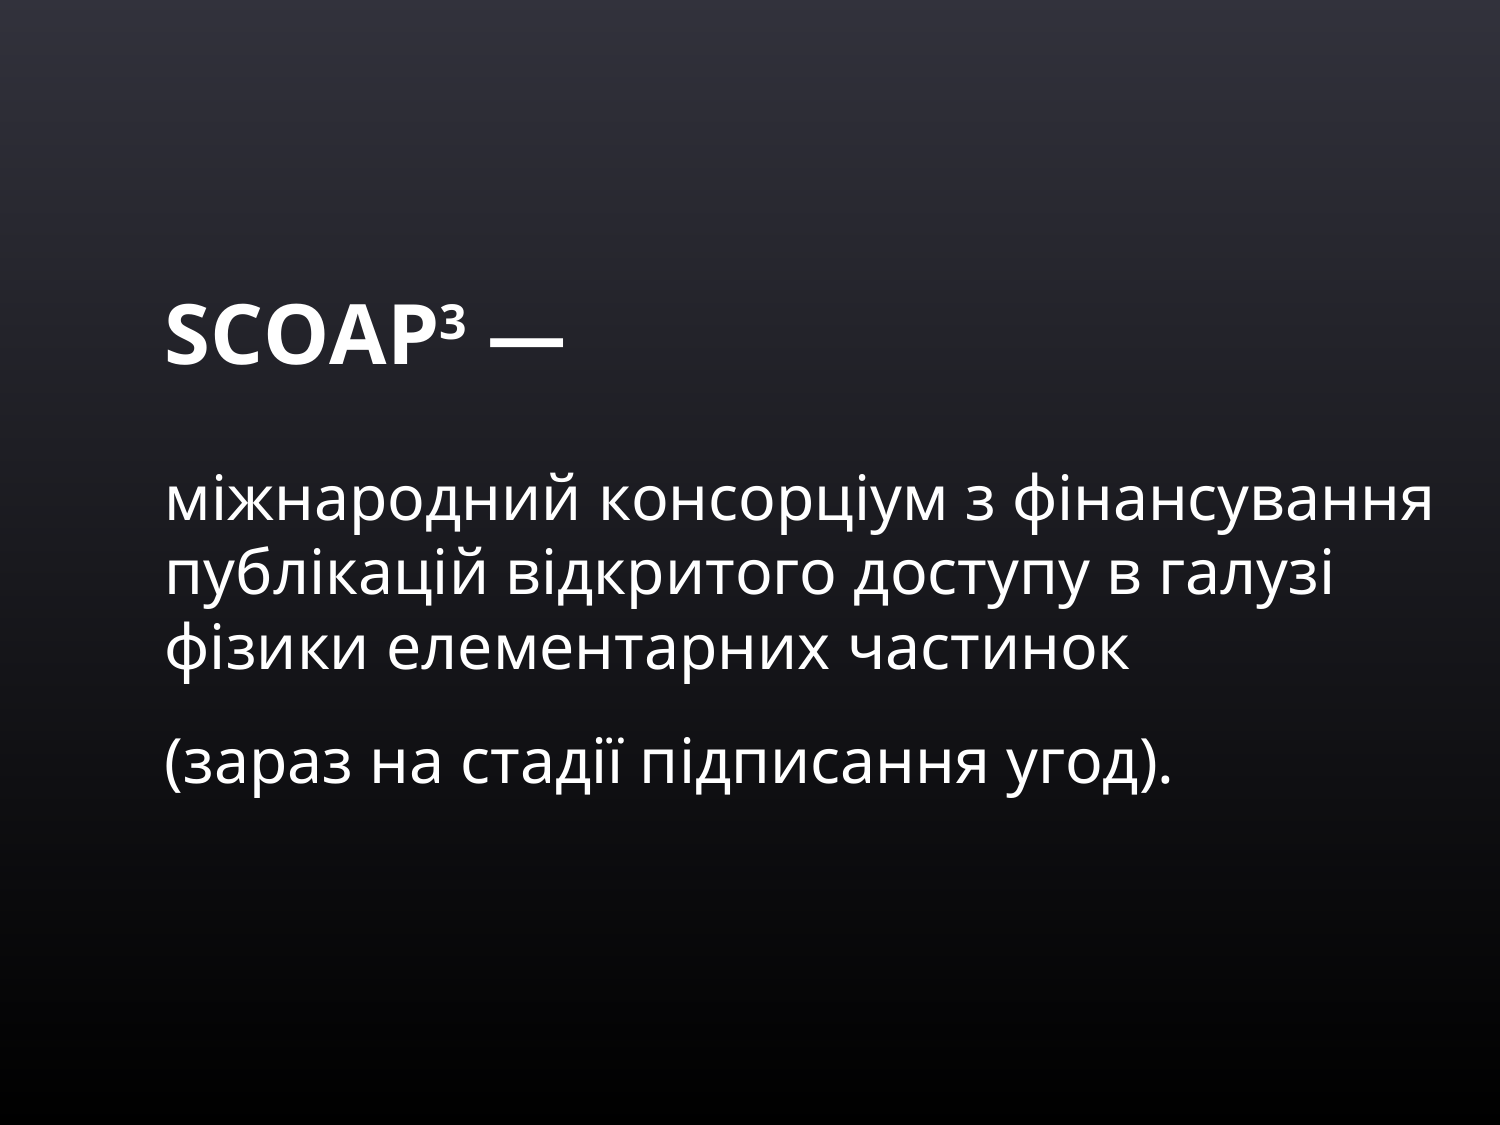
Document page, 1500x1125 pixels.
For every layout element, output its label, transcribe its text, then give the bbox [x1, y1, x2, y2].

title SCOAP3 — [149, 249, 1475, 413]
list міжнародний консорціум з фінансування публікацій відкритого доступу в галузі фізики елементарних частинок (зараз на стадії підписання угод). [149, 450, 1475, 888]
